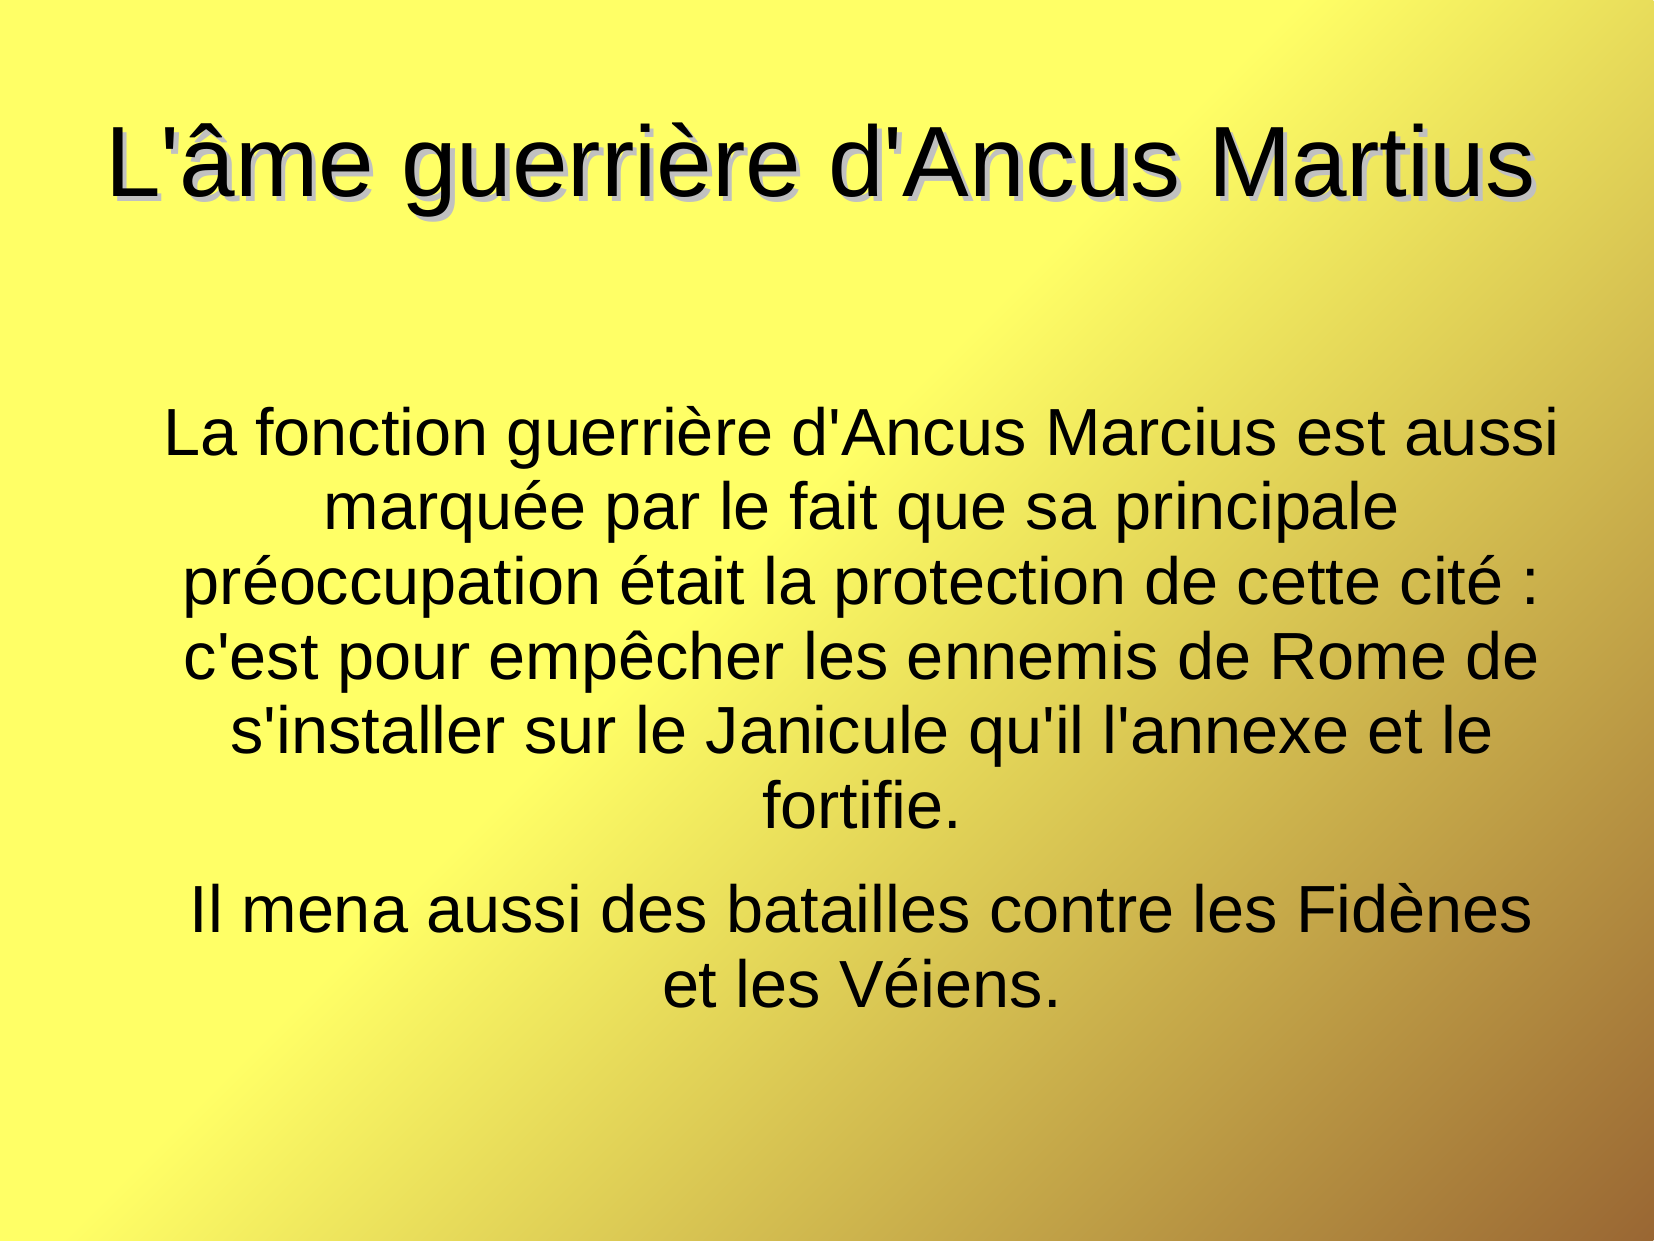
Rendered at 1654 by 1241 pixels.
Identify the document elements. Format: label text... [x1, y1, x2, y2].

list La fonction guerrière d'Ancus Marcius est aussi marquée par le fait que sa principale préoccupation était la protection de cette cité : c'est pour empêcher les ennemis de Rome de s'installer sur le Janicule qu'il l'annexe et le fortifie. Il mena aussi des batailles contre les Fidènes et les Véiens. [82, 290, 1571, 1231]
title L'âme guerrière d'Ancus Martius [76, 58, 1565, 266]
